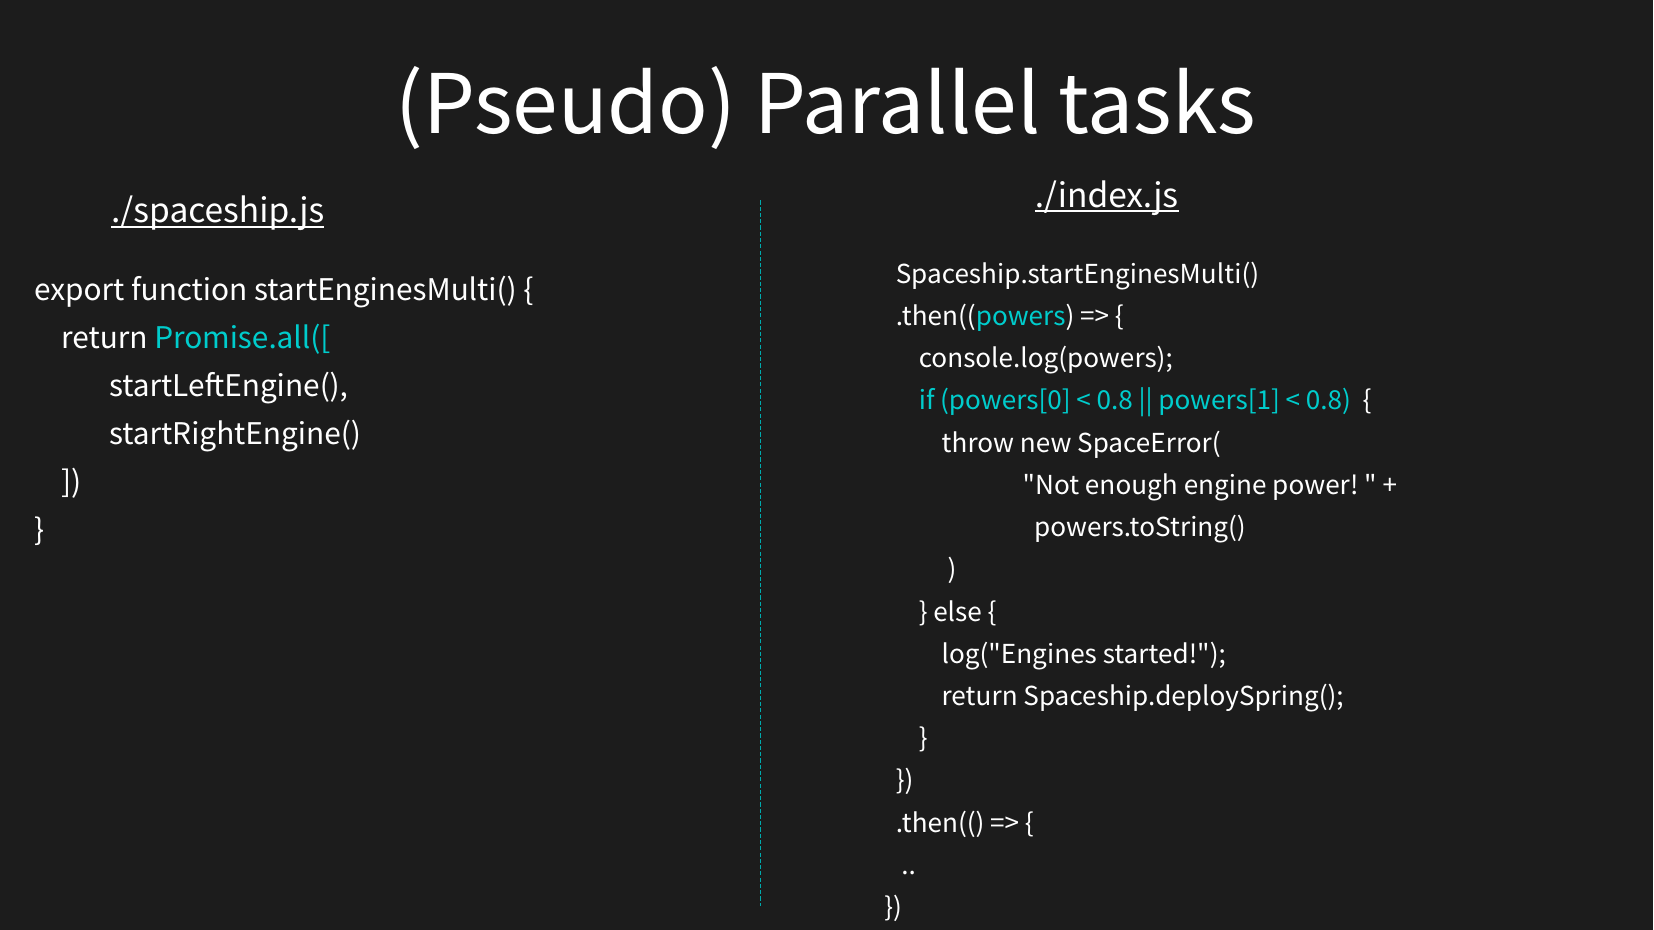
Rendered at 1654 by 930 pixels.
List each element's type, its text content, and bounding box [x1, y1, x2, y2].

text_box Spaceship.startEnginesMulti() .then((powers) => { console.log(powers); if (powers[0] < 0.8 || powers[1] < 0.8) { throw new SpaceError( "Not enough engine power! " + powers.toString() ) } else { log("Engines started!"); return Spaceship.deploySpring(); } }) .then(() => { .. }) [858, 241, 1591, 930]
text_box export function startEnginesMulti() { return Promise.all([ startLeftEngine(), startRightEngine() ]) } [19, 254, 601, 653]
text_box ./spaceship.js [96, 171, 382, 241]
title (Pseudo) Parallel tasks [0, 0, 1653, 217]
text_box ./index.js [1020, 155, 1306, 226]
